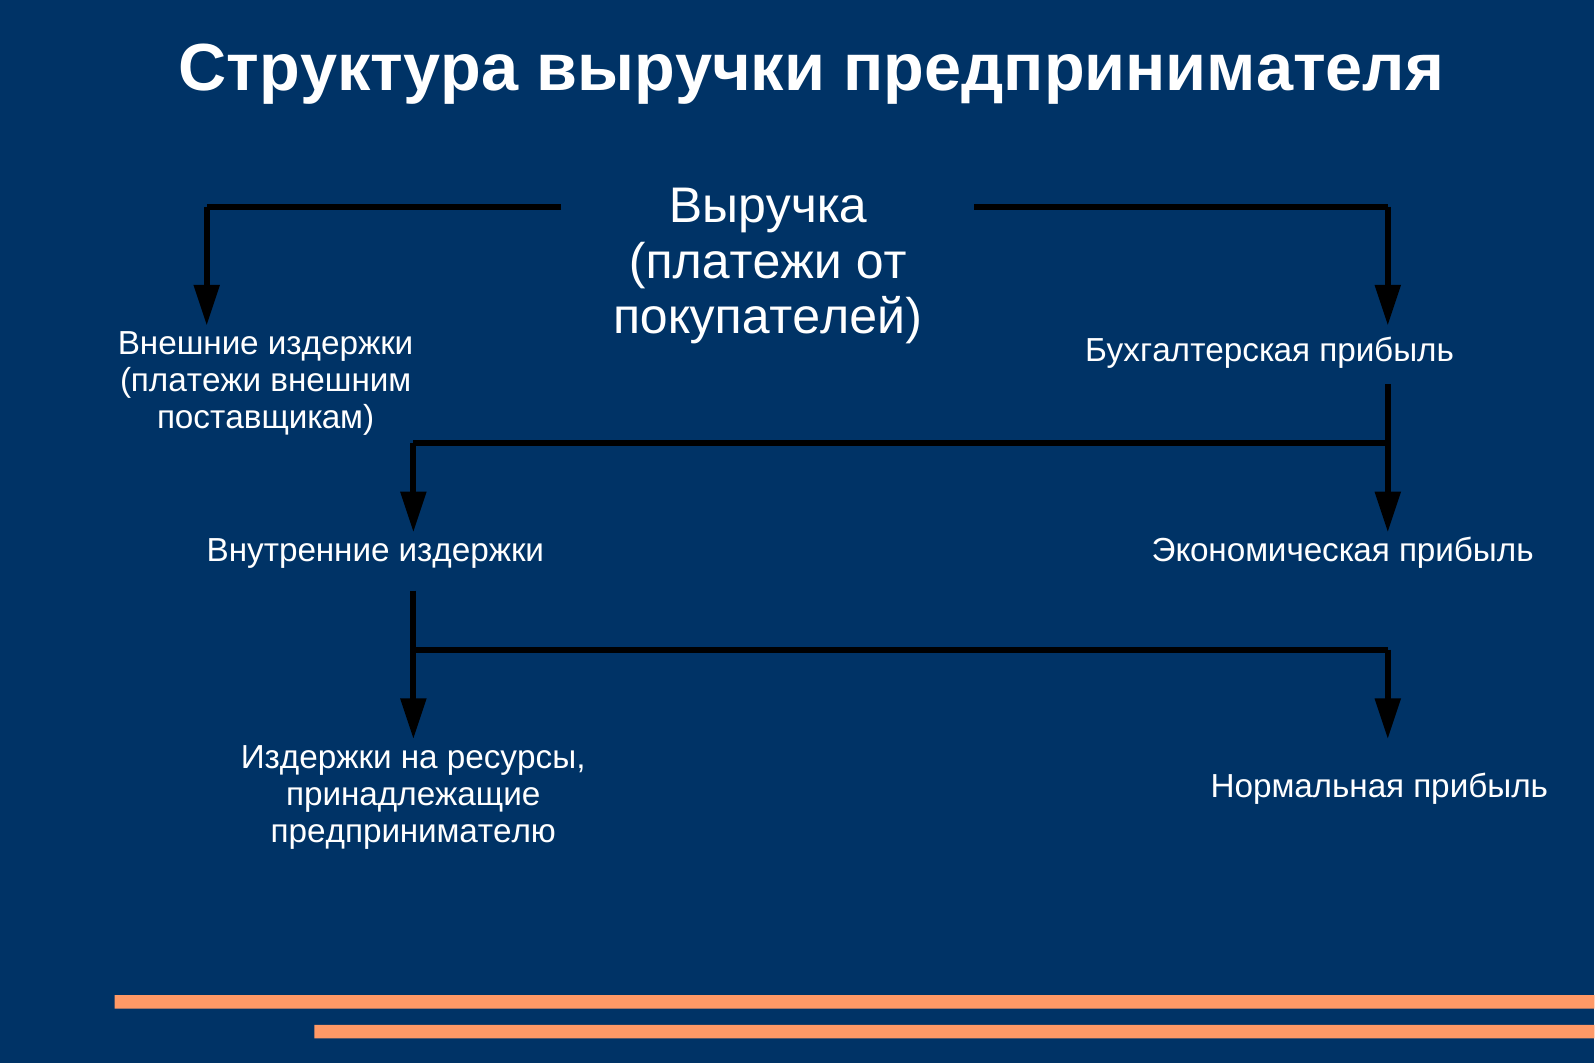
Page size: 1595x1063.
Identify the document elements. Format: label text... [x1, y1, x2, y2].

text_box Нормальная прибыль [1210, 767, 1565, 806]
text_box Издержки на ресурсы, принадлежащие предпринимателю [177, 738, 650, 851]
text_box Бухгалтерская прибыль [1033, 331, 1506, 369]
text_box Внутренние издержки [206, 531, 650, 569]
text_box Выручка (платежи от покупателей) [590, 177, 945, 345]
text_box Внешние издержки (платежи внешним поставщикам) [29, 324, 502, 437]
text_box Экономическая прибыль [1151, 531, 1595, 569]
text_box Структура выручки предпринимателя [88, 29, 1536, 105]
